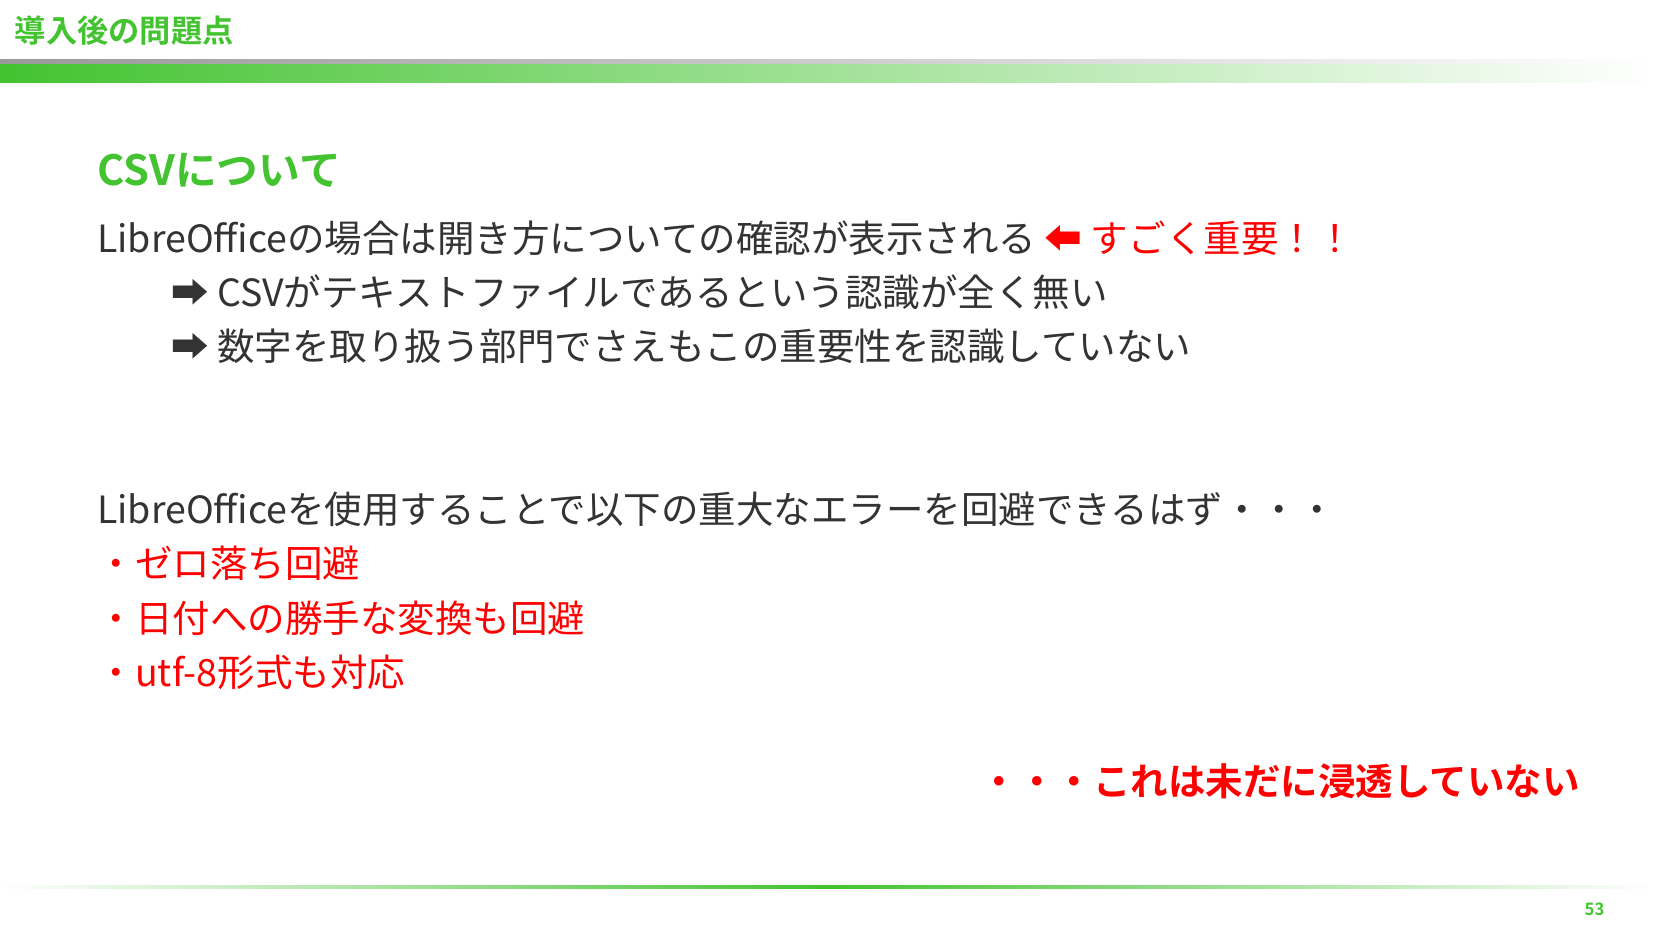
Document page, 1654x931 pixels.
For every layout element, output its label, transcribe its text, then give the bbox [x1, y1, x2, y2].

text_box [0, 885, 1654, 889]
text_box CSVについて LibreOfficeの場合は開き方についての確認が表示される ⬅ すごく重要！！ ➡ CSVがテキストファイルであるという認識が全く無い ➡ 数字を取り扱う部門でさえもこの重要性を認識していない LibreOfficeを使用することで以下の重大なエラーを回避できるはず・・・ ・ゼロ落ち回避 ・日付への勝手な変換も回避 ・utf-8形式も対応 ・・・これは未だに浸透していない [82, 129, 1595, 814]
text_box <番号> [1535, 888, 1654, 928]
text_box [0, 59, 1654, 83]
text_box 導入後の問題点 [0, 0, 1376, 59]
